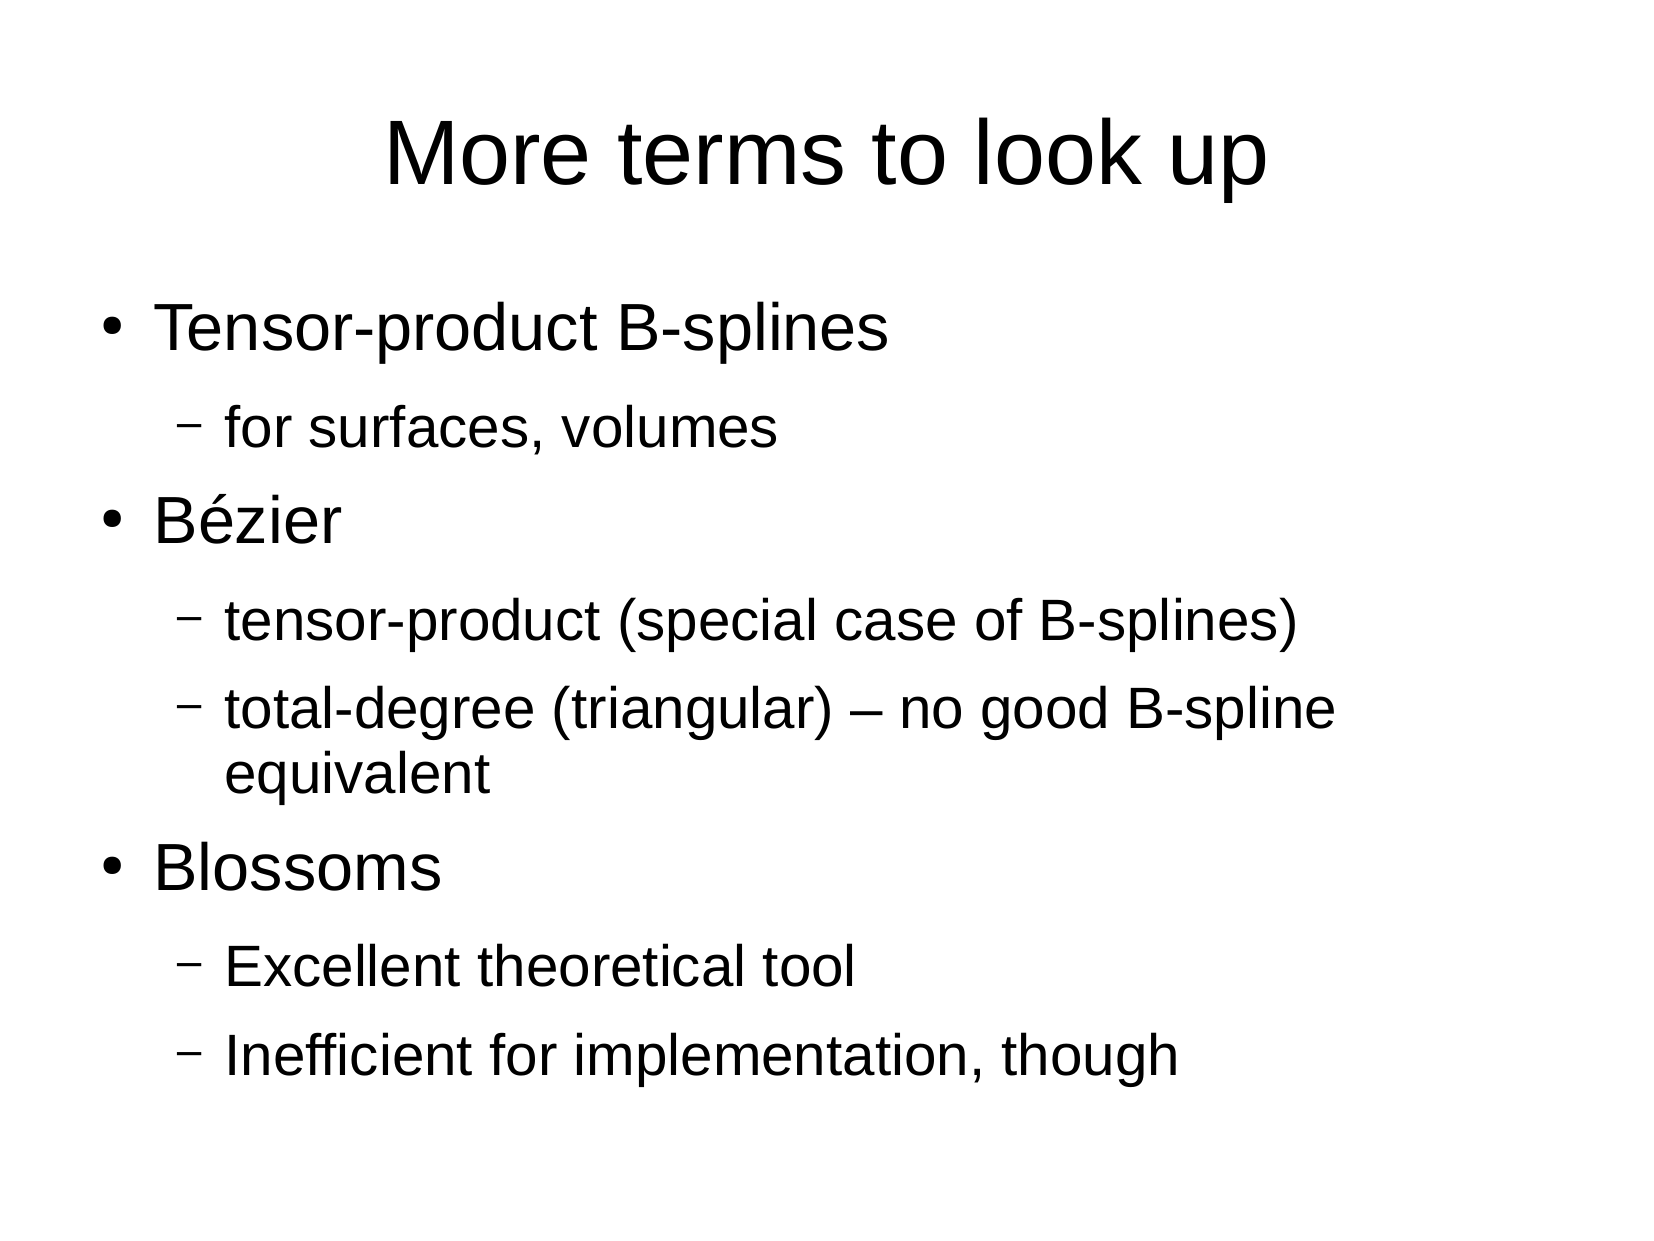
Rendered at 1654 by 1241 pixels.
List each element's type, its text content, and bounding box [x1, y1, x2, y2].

title More terms to look up [82, 56, 1571, 250]
list Tensor-product B-splines for surfaces, volumes Bézier tensor-product (special case of B-splines) total-degree (triangular) – no good B-spline equivalent Blossoms Excellent theoretical tool Inefficient for implementation, though [82, 290, 1571, 1158]
